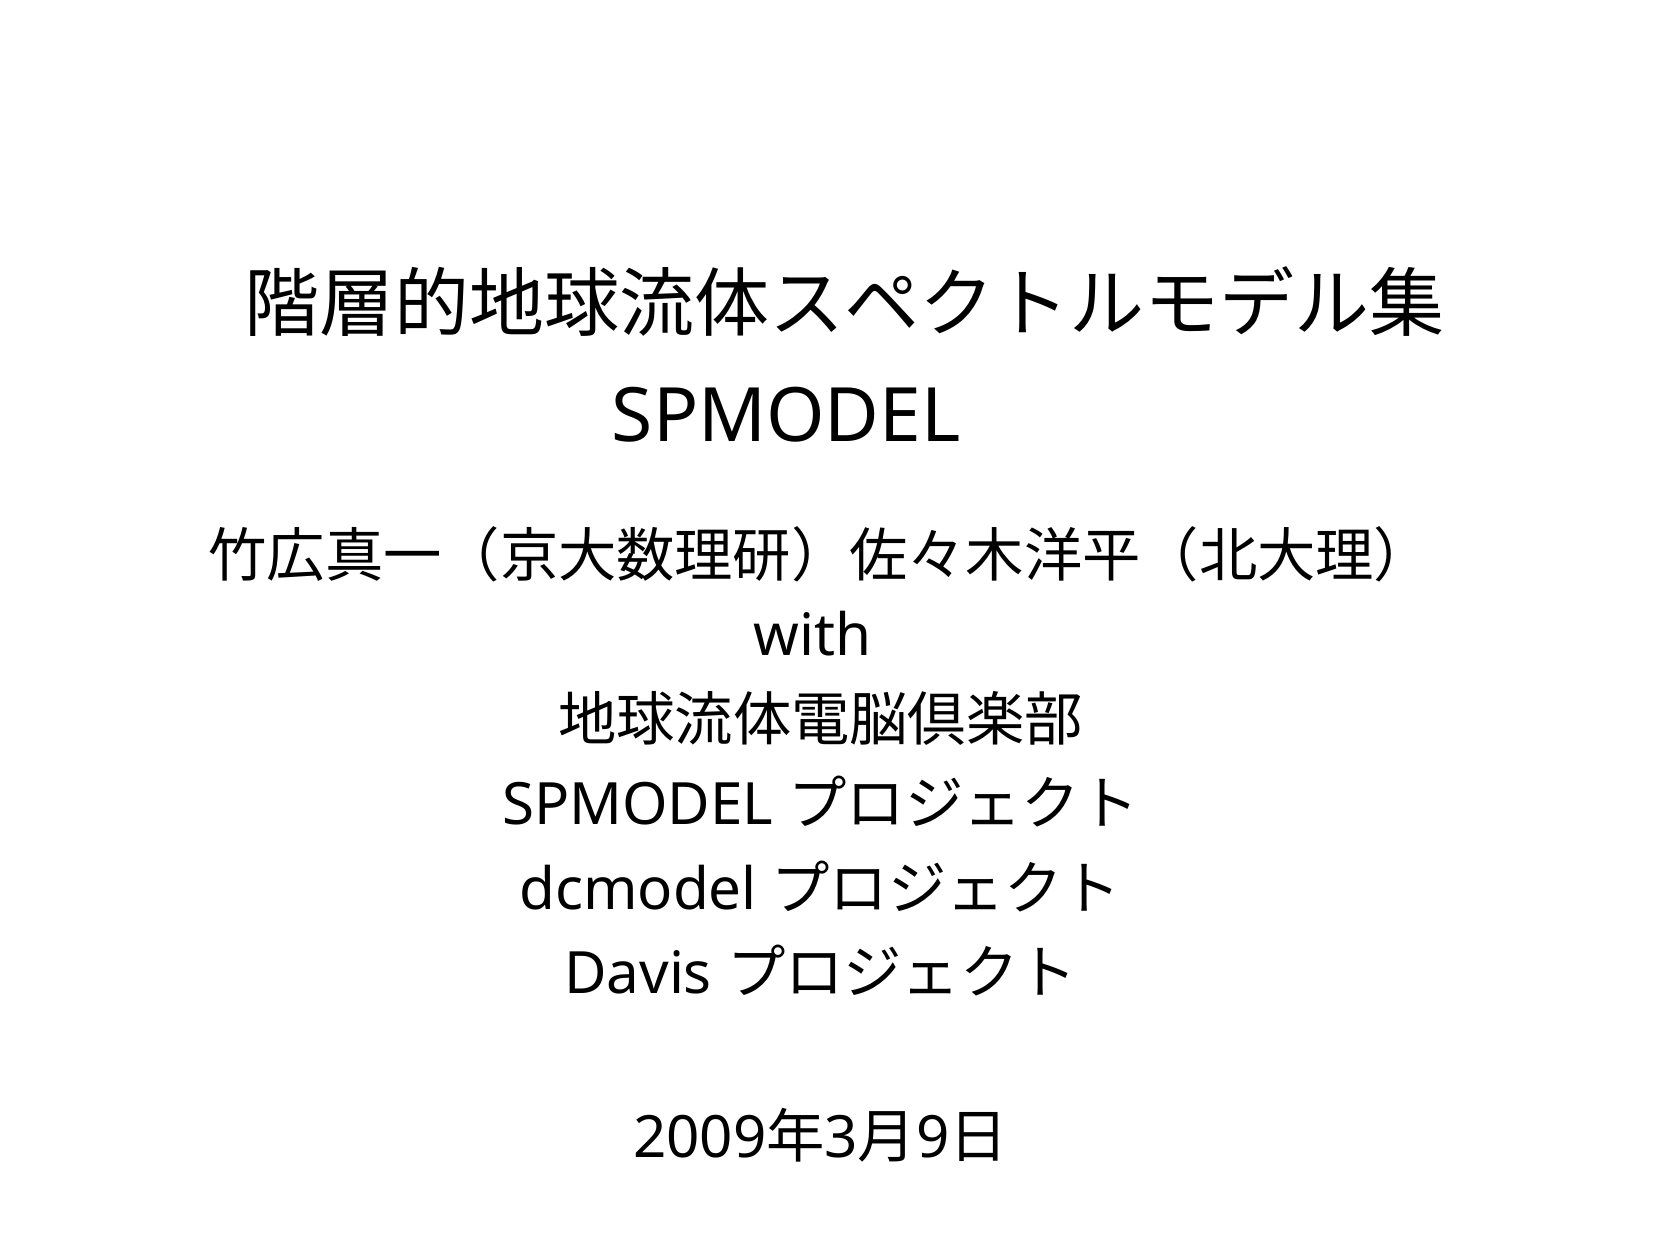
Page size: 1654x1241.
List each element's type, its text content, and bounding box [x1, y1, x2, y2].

text_box 階層的地球流体スペクトルモデル集 [229, 236, 1418, 338]
text_box 竹広真一（京大数理研）佐々木洋平（北大理） with 地球流体電脳倶楽部 SPMODEL プロジェクト dcmodel プロジェクト Davis プロジェクト 2009年3月9日 [193, 501, 1447, 1057]
text_box SPMODEL [597, 354, 1004, 456]
